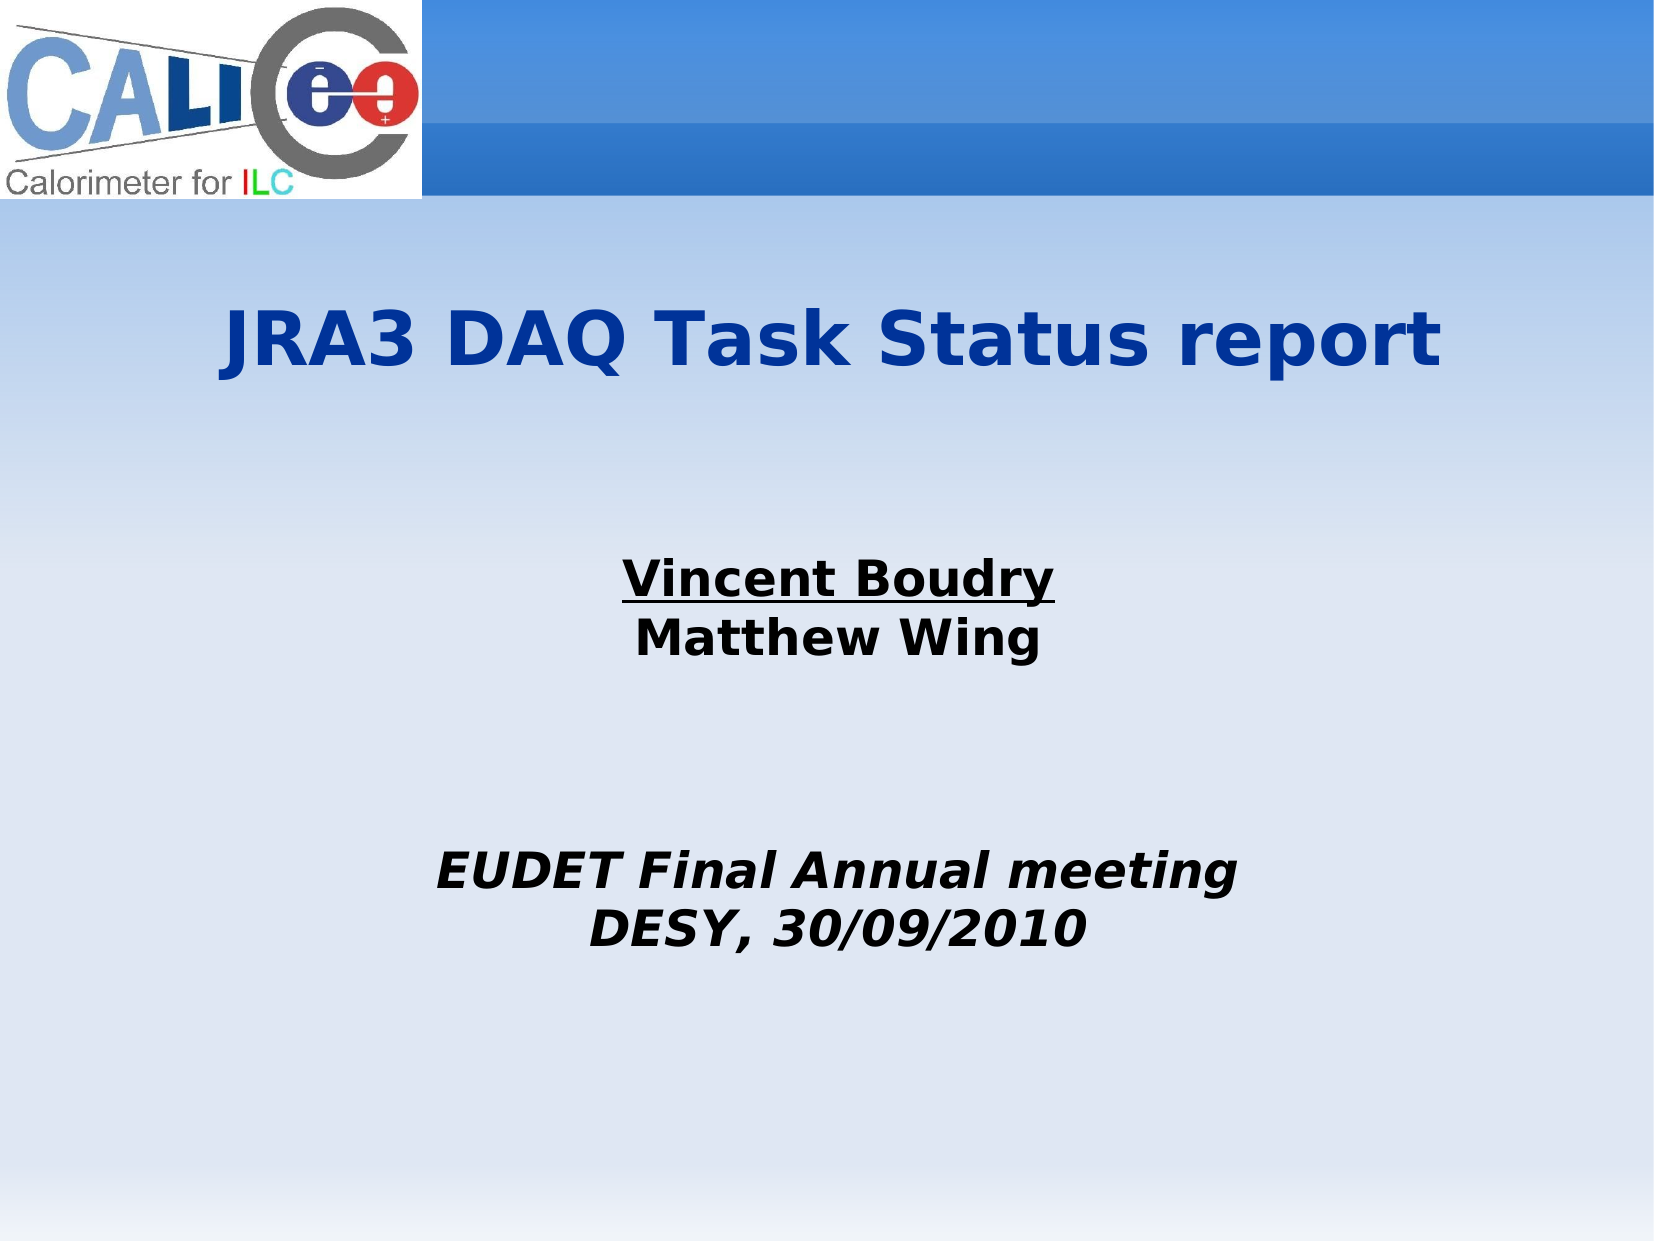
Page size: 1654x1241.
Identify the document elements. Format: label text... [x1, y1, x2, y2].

title JRA3 DAQ Task Status report [21, 236, 1646, 444]
picture [0, 0, 1654, 1241]
subtitle Vincent Boudry Matthew Wing EUDET Final Annual meeting DESY, 30/09/2010 [59, 504, 1595, 1004]
